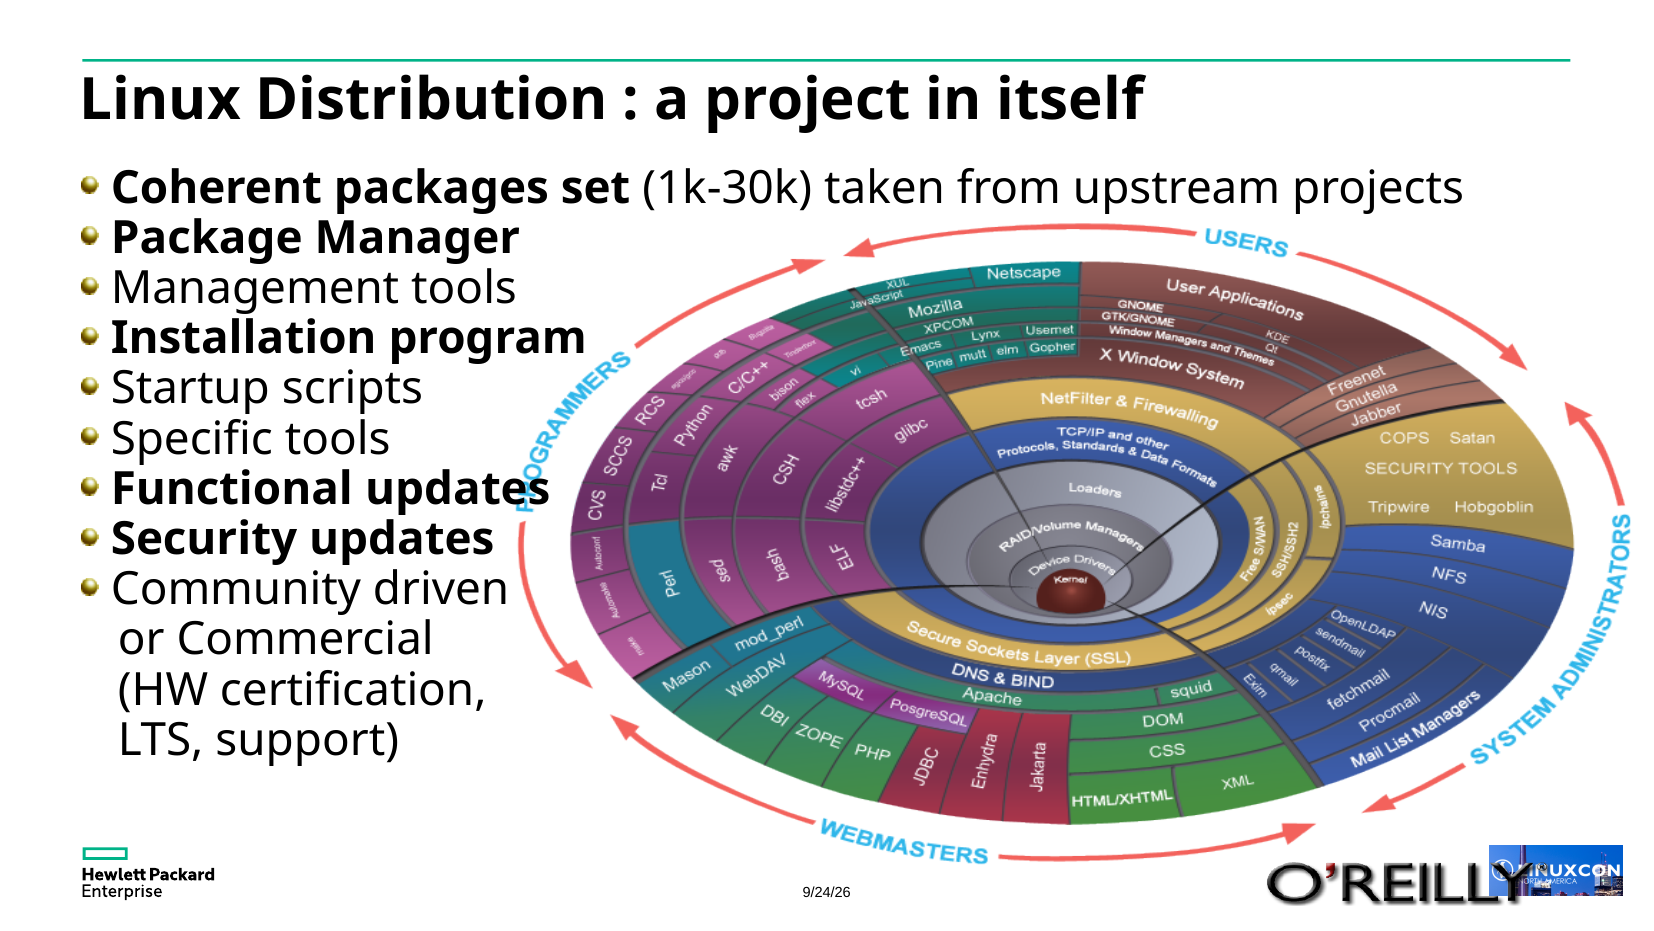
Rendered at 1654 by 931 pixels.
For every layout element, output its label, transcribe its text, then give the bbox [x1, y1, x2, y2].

text_box Coherent packages set (1k-30k) taken from upstream projects Package Manager Management tools Installation program Startup scripts Specific tools Functional updates Security updates Community driven or Commercial (HW certification, LTS, support) [67, 159, 1654, 840]
picture [490, 840, 1645, 906]
text_box Linux Distribution : a project in itself [64, 49, 1266, 147]
